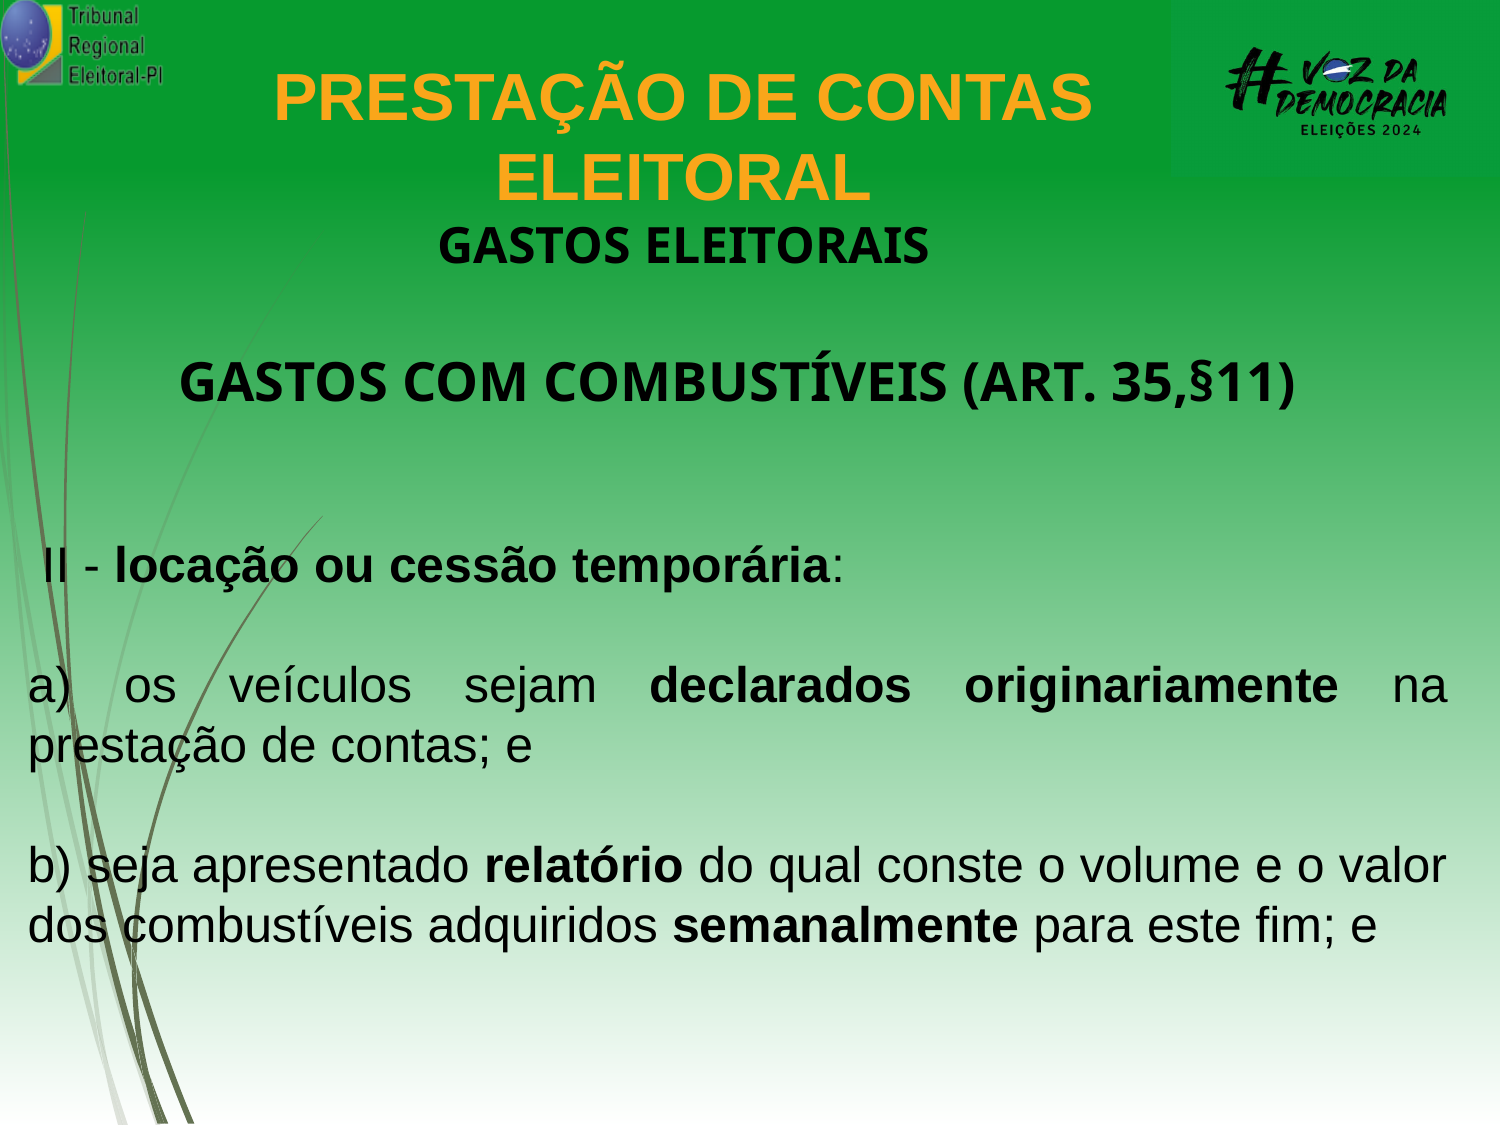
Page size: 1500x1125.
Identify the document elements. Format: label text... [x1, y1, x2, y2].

picture [0, 0, 177, 94]
text_box Gastos com combustíveis (art. 35,§11) II - locação ou cessão temporária: a) os veículos sejam declarados originariamente na prestação de contas; e b) seja apresentado relatório do qual conste o volume e o valor dos combustíveis adquiridos semanalmente para este fim; e [12, 259, 1463, 1038]
picture [1171, 0, 1500, 177]
text_box PRESTAÇÃO DE CONTAS ELEITORAL GASTOS ELEITORAIS [0, 46, 1368, 258]
